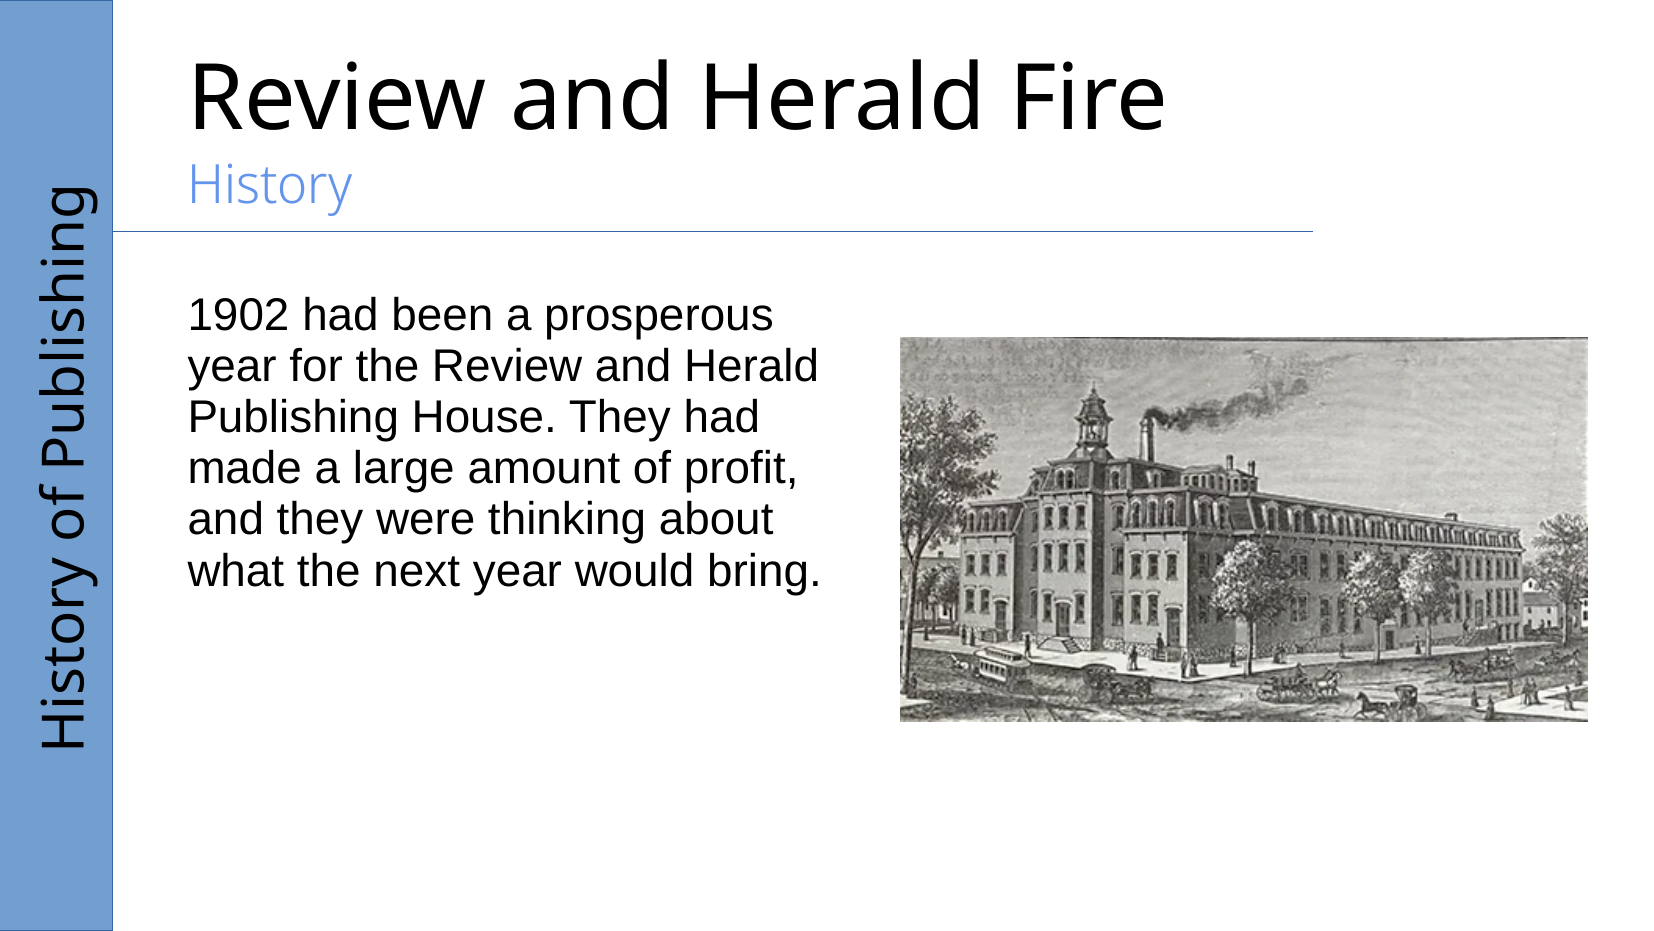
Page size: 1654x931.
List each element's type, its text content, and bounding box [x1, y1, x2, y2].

subtitle 1902 had been a prosperous year for the Review and Herald Publishing House. They had made a large amount of profit, and they were thinking about what the next year would bring. [187, 288, 863, 877]
title Review and Herald Fire [187, 33, 1571, 125]
title History [187, 125, 1571, 239]
text_box [0, 0, 113, 931]
picture [900, 337, 1588, 722]
text_box History of Publishing [13, 37, 105, 901]
